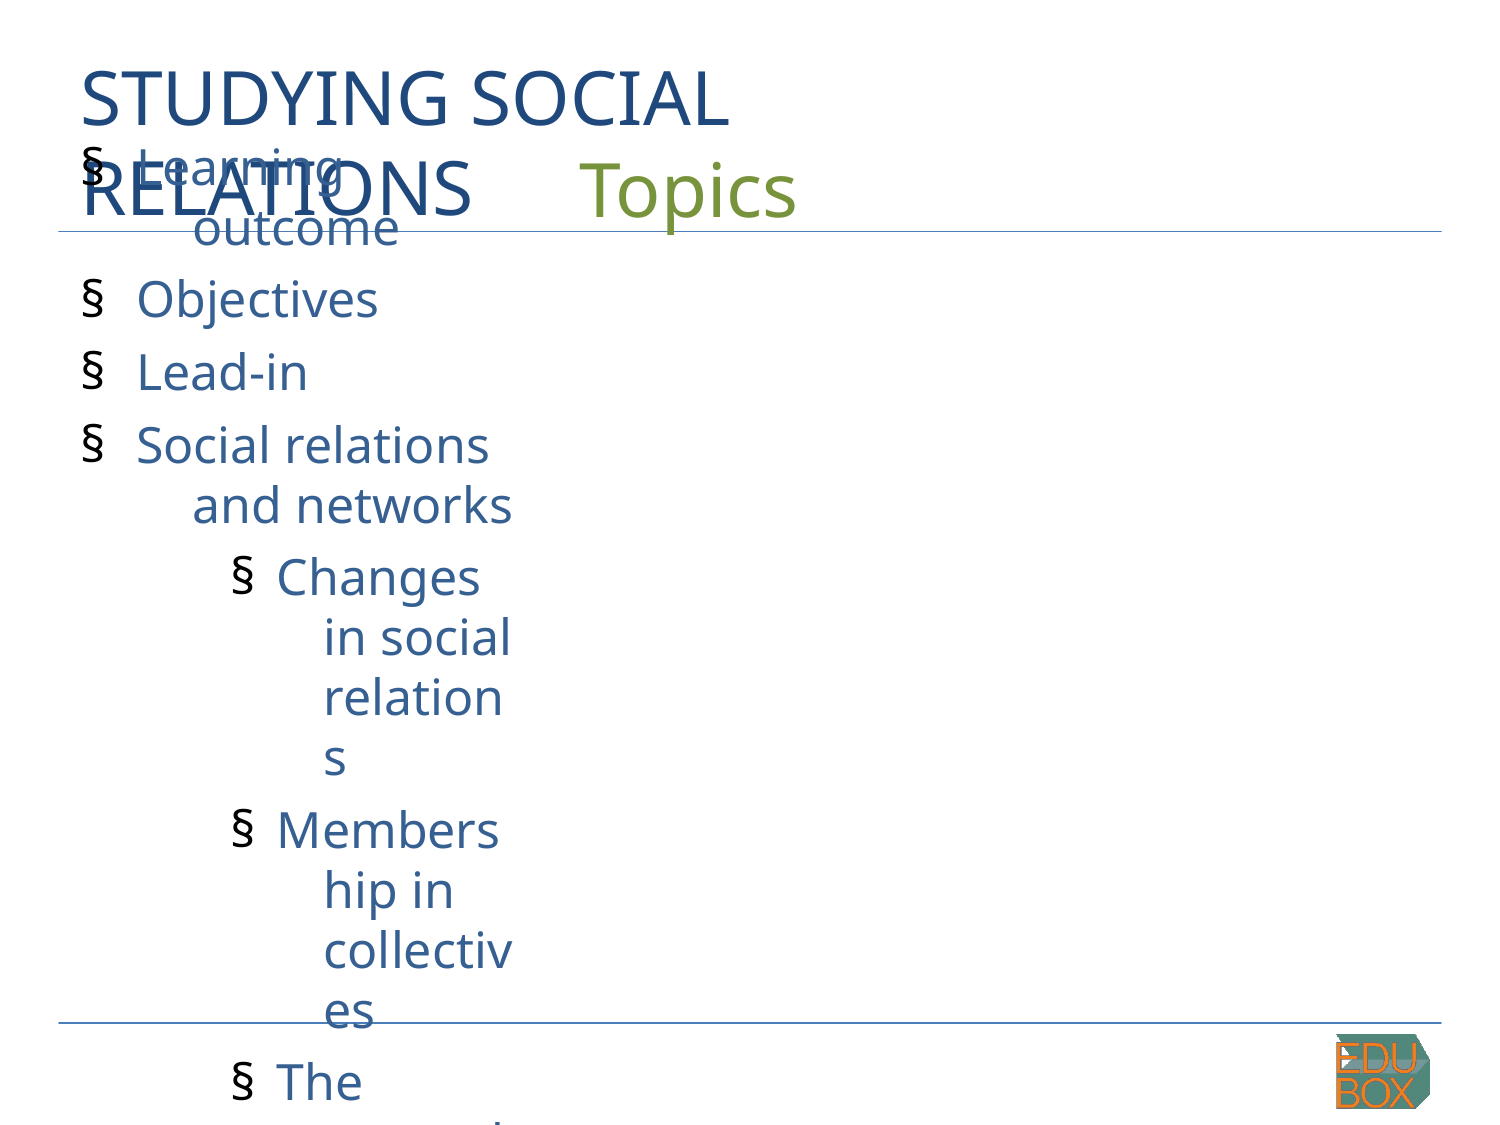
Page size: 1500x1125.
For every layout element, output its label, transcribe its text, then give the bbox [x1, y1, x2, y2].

picture [1328, 1028, 1437, 1114]
list Topics [64, 127, 1040, 247]
list Learning outcome Objectives Lead-in Social relations and networks Changes in social relations Membership in collectives The networked individual Summary and reflection Home assignment Sources [75, 237, 1426, 1024]
title STUDYING SOCIAL RELATIONS [64, 42, 1329, 153]
